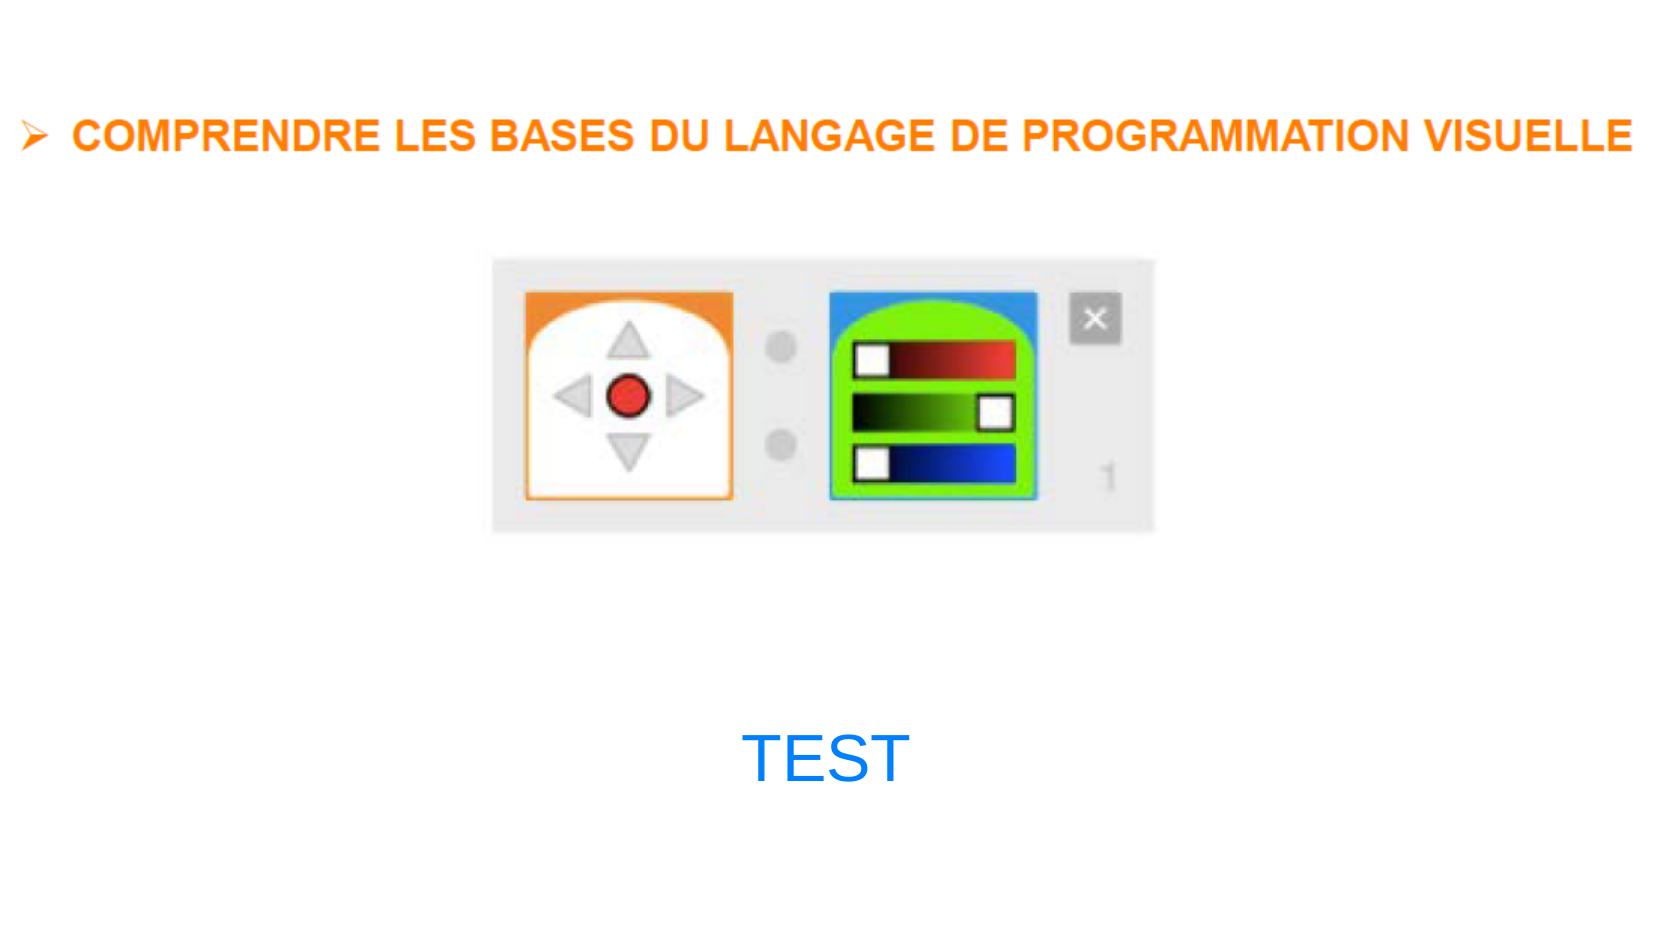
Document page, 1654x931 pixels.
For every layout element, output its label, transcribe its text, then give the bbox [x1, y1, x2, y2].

text_box TEST [82, 713, 1571, 804]
picture [0, 70, 1654, 612]
